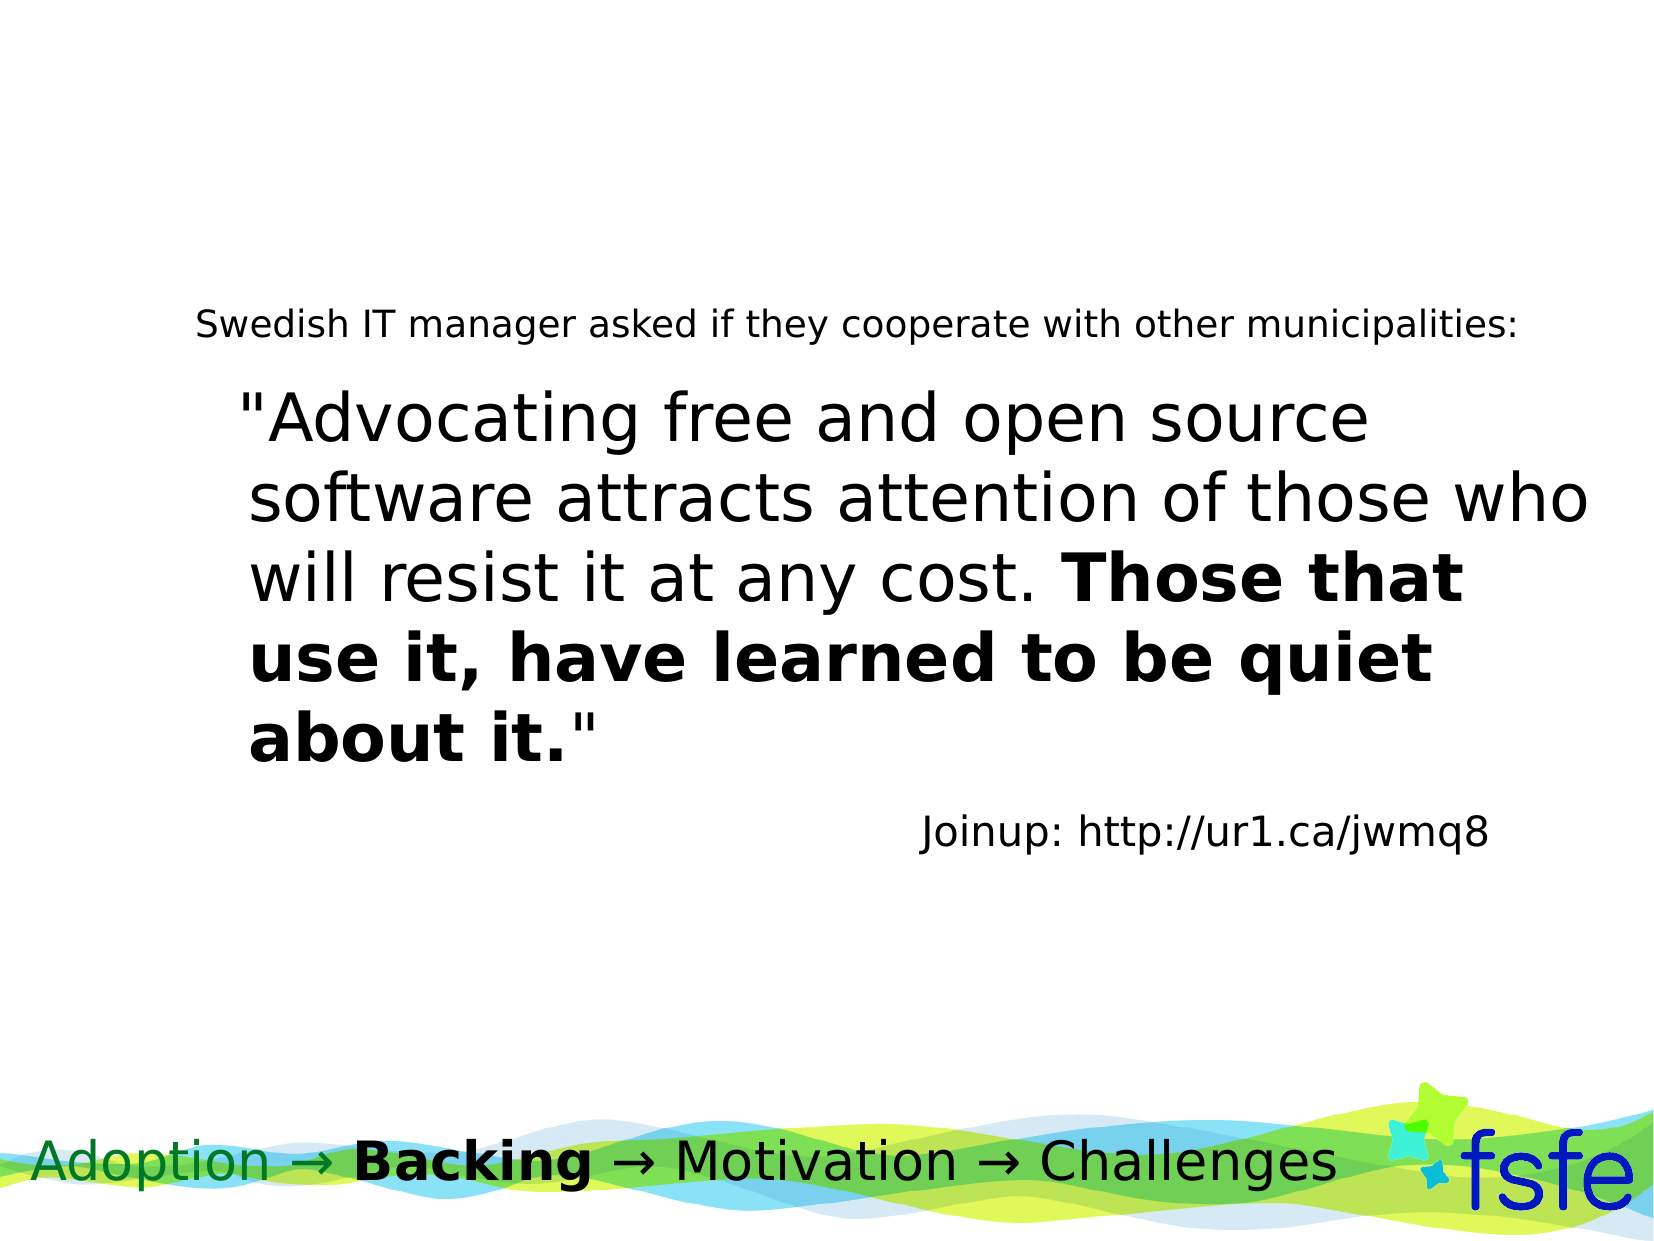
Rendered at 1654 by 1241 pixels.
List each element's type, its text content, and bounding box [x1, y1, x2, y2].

title Adoption → Backing → Motivation → Challenges [0, 1100, 1371, 1217]
list Swedish IT manager asked if they cooperate with other municipalities: "Advocating free and open source software attracts attention of those who will resist it at any cost. Those that use it, have learned to be quiet about it." Joinup: http://ur1.ca/jwmq8 [106, 190, 1595, 1093]
picture [0, 1081, 1654, 1241]
